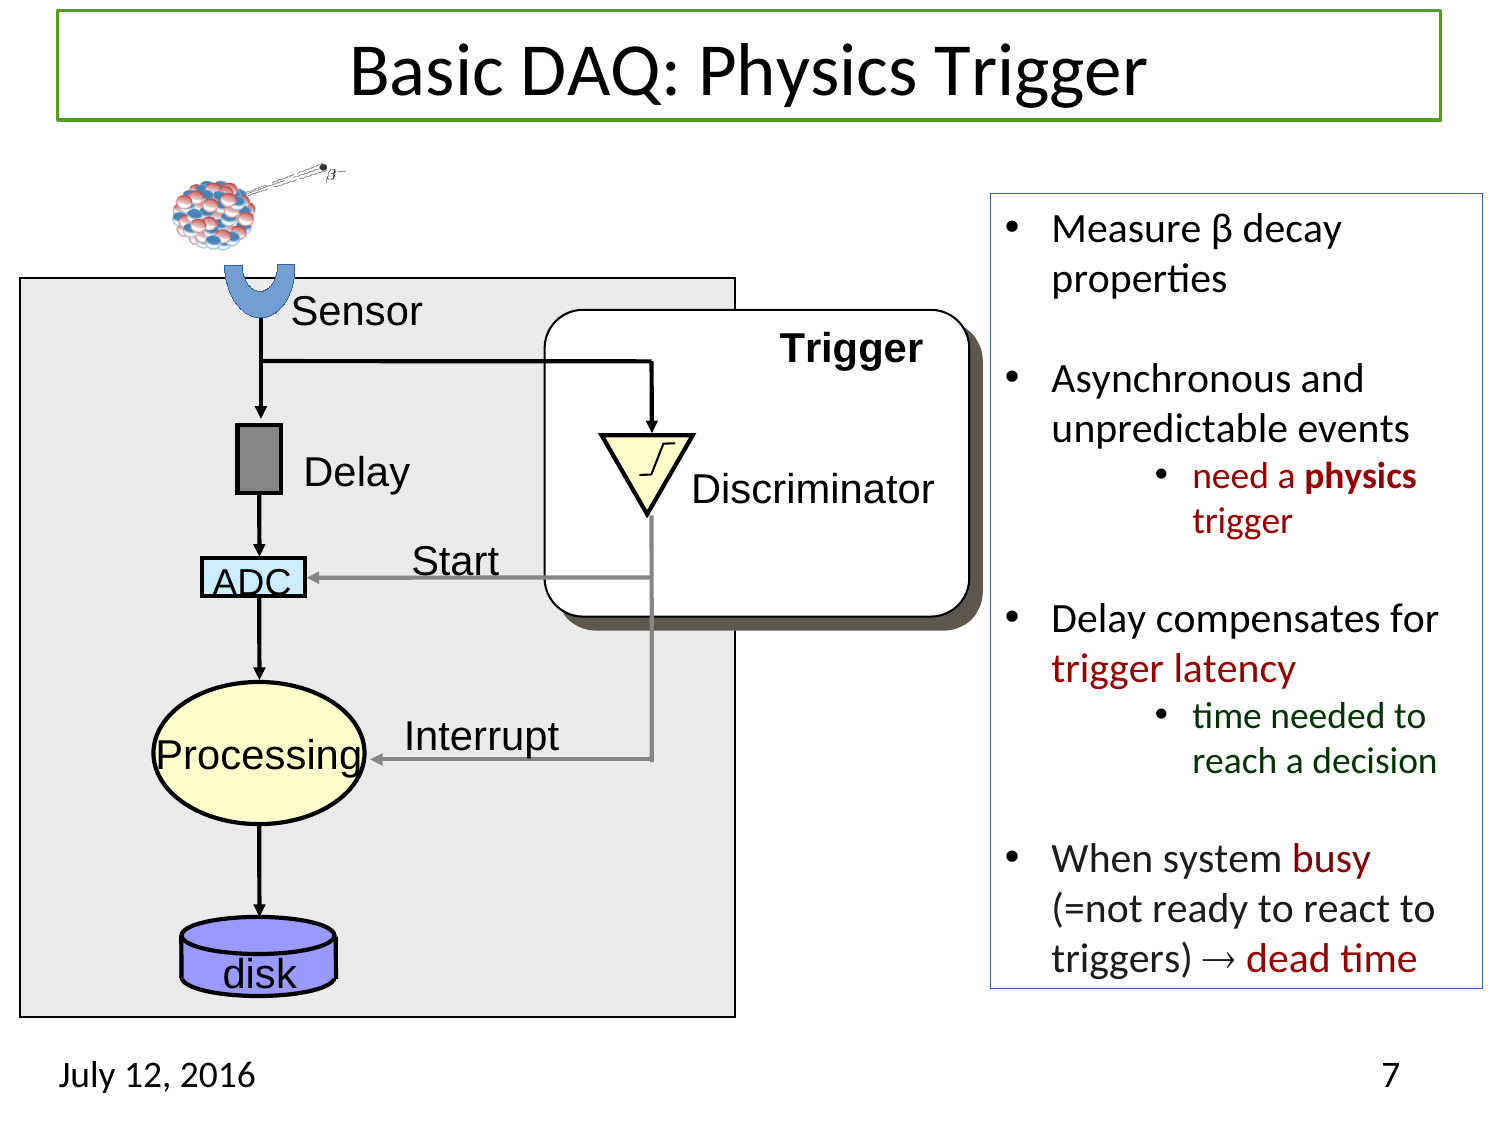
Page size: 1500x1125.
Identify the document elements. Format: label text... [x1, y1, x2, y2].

text_box [275, 264, 295, 276]
text_box Discriminator [675, 453, 951, 520]
text_box Start [396, 525, 515, 592]
text_box Processing [153, 681, 365, 825]
text_box [19, 265, 970, 1017]
title Basic DAQ: Physics Trigger [57, 10, 1441, 121]
text_box Trigger [764, 313, 939, 379]
text_box Delay [288, 437, 426, 503]
text_box disk [207, 938, 313, 1005]
picture [171, 146, 348, 253]
text_box ADC [197, 550, 310, 611]
text_box Measure β decay properties Asynchronous and unpredictable events need a physics trigger Delay compensates for trigger latency time needed to reach a decision When system busy (=not ready to react to triggers)  dead time [990, 193, 1483, 989]
text_box Interrupt [388, 700, 575, 766]
text_box Sensor [275, 276, 439, 342]
